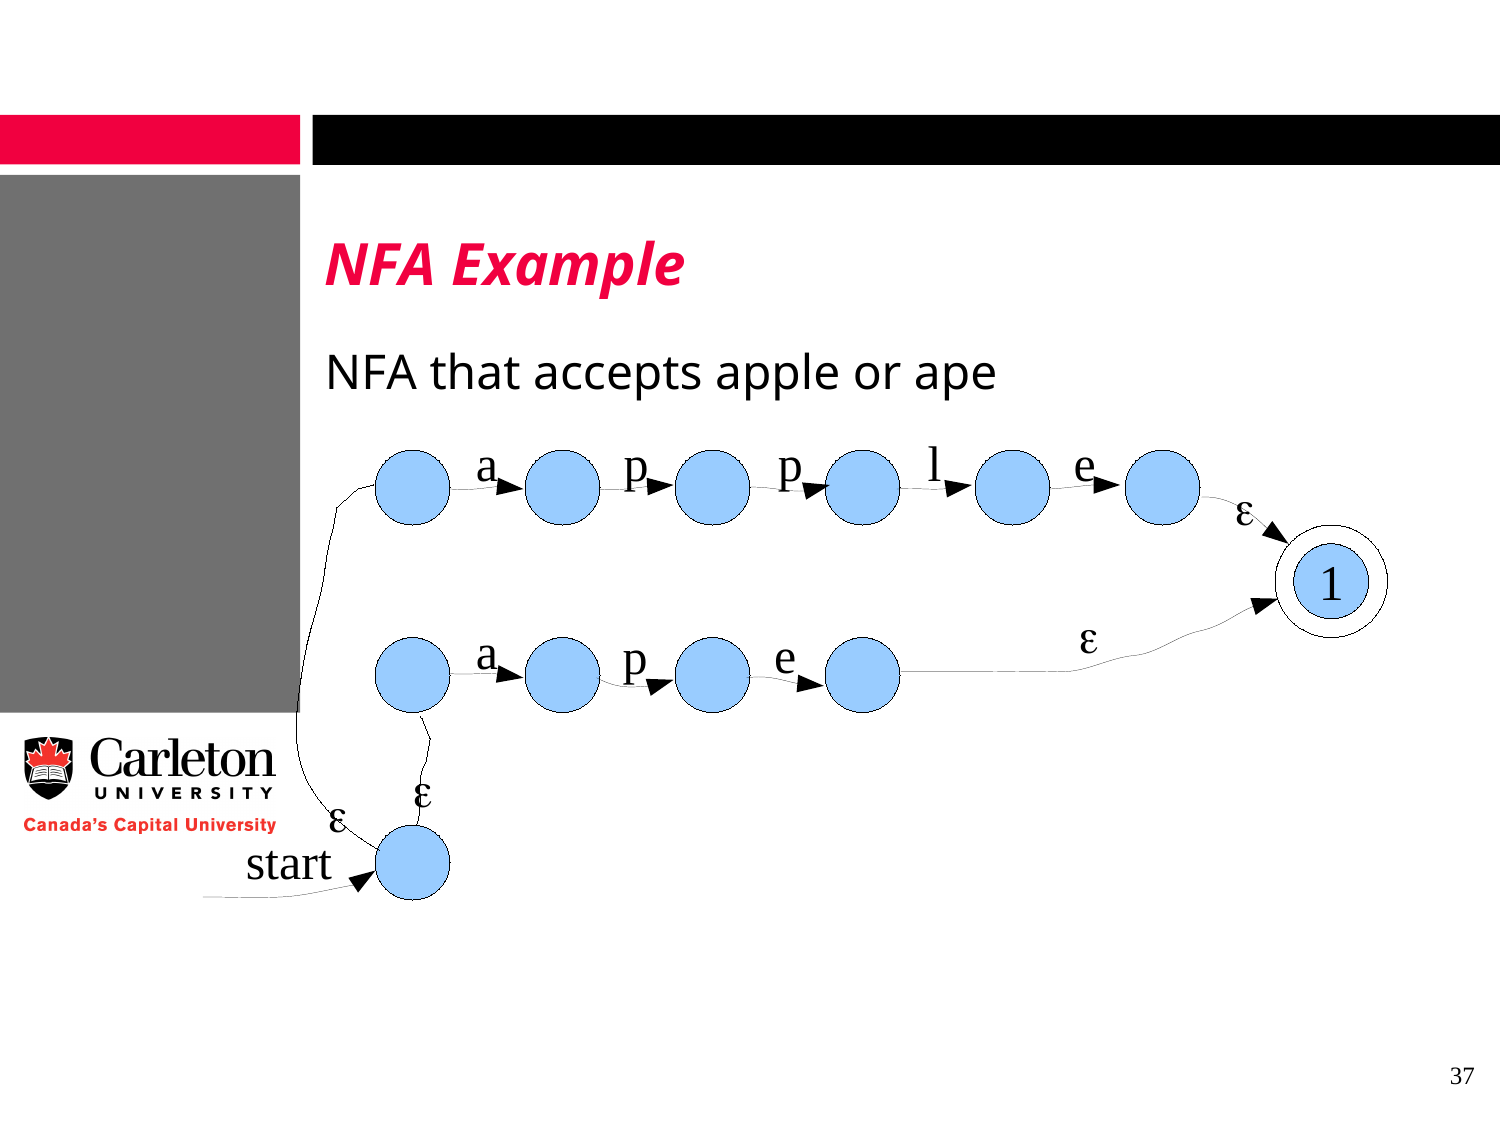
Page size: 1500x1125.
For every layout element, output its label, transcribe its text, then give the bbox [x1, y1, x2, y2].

text_box [675, 450, 751, 526]
title NFA Example [324, 194, 1450, 324]
text_box [825, 637, 901, 713]
text_box [1125, 450, 1201, 526]
text_box [825, 450, 901, 526]
text_box [375, 637, 451, 713]
list NFA that accepts apple or ape [324, 324, 1450, 1036]
text_box [675, 637, 751, 713]
text_box [525, 450, 601, 526]
text_box [375, 450, 451, 526]
text_box 1 [1293, 543, 1369, 619]
text_box [975, 450, 1051, 526]
text_box [525, 637, 601, 713]
picture [24, 737, 276, 834]
text_box [375, 825, 451, 901]
